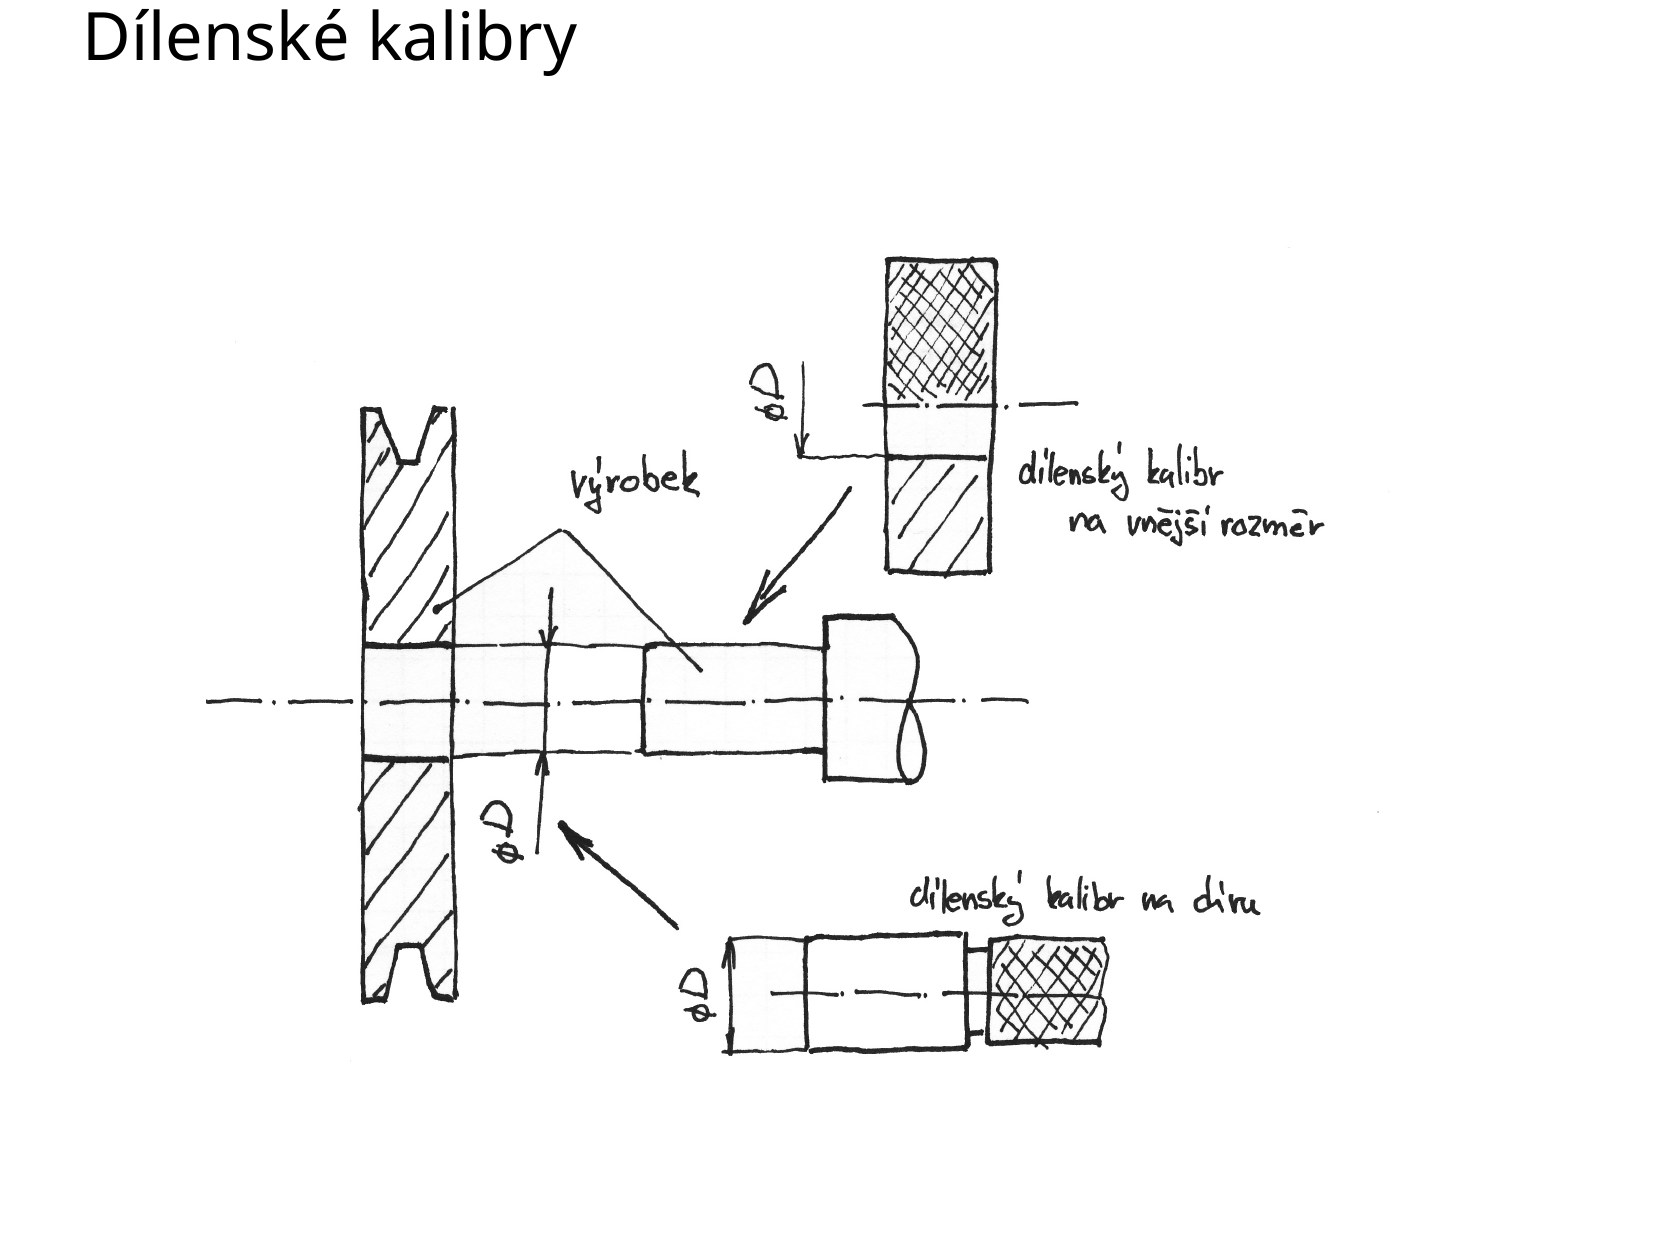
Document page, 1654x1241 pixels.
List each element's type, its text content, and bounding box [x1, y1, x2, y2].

picture [206, 236, 1394, 1126]
subtitle Dílenské kalibry [82, 49, 1571, 1109]
